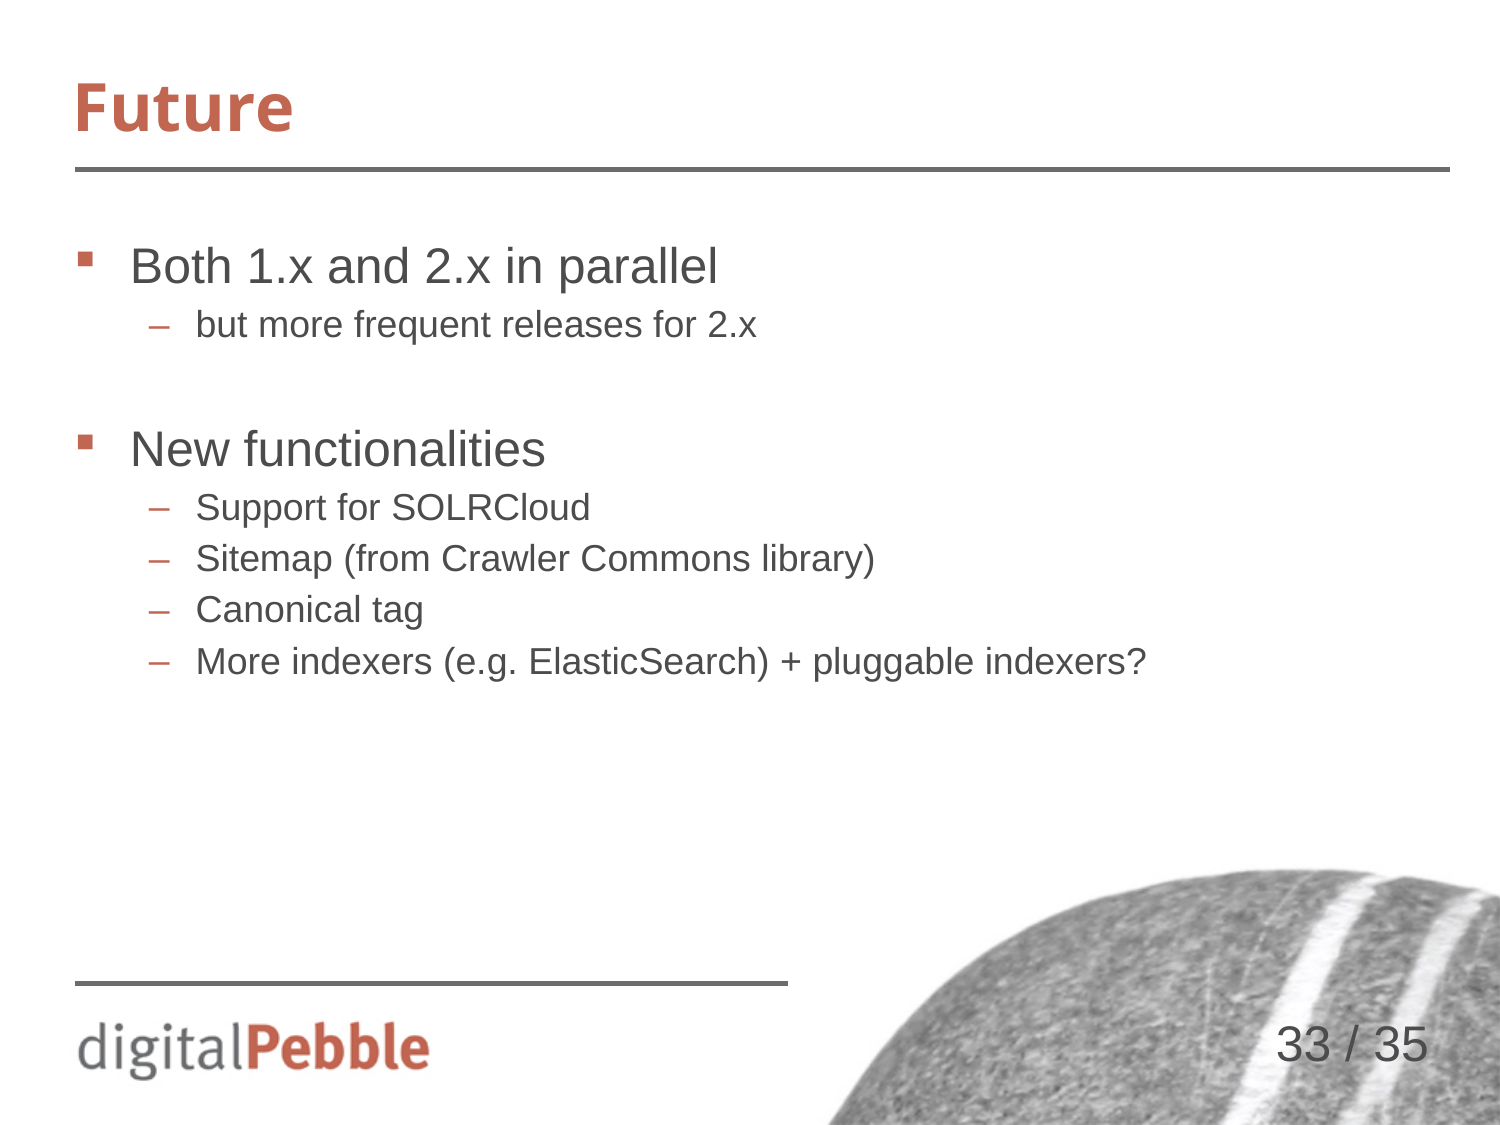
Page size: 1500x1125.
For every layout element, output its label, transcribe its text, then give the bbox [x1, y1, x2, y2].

list Both 1.x and 2.x in parallel but more frequent releases for 2.x [59, 230, 1439, 373]
list New functionalities Support for SOLRCloud Sitemap (from Crawler Commons library) Canonical tag More indexers (e.g. ElasticSearch) + pluggable indexers? [59, 413, 1439, 950]
title Future [57, 37, 1438, 174]
picture [0, 0, 1500, 1125]
